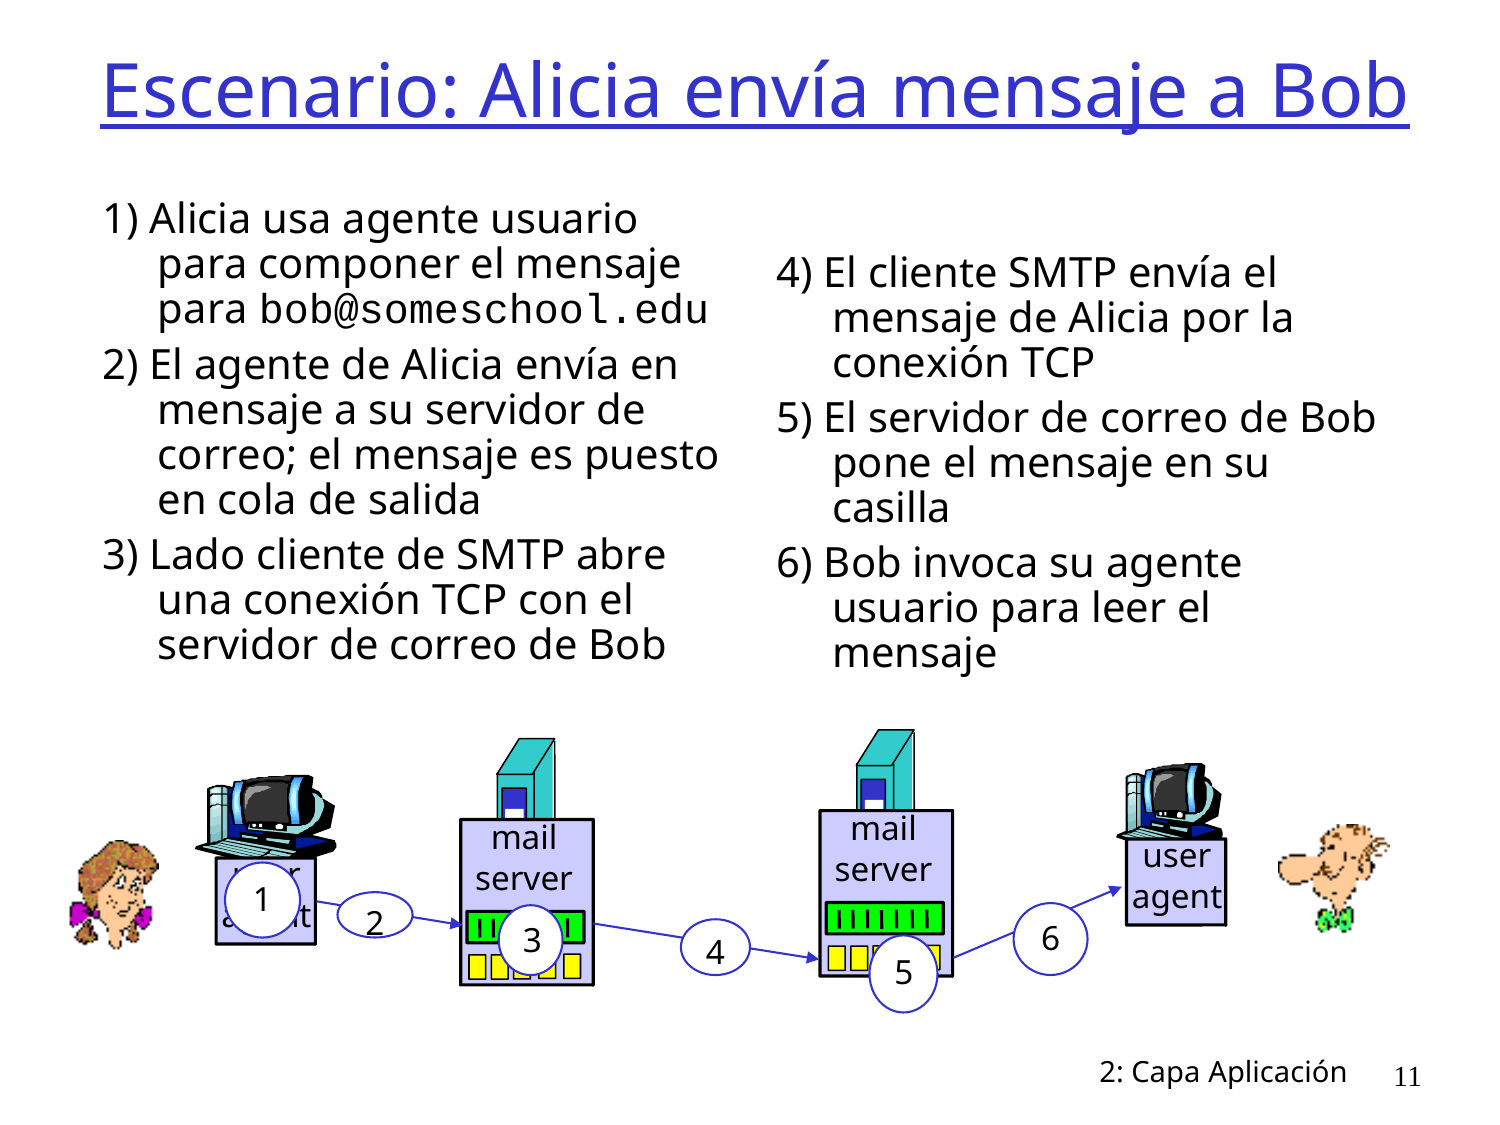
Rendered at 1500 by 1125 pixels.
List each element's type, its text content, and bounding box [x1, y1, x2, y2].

text_box Escenario: Alicia envía mensaje a Bob [85, 0, 1437, 188]
text_box 3 [508, 915, 554, 965]
text_box 2 [348, 898, 402, 931]
text_box [680, 919, 751, 976]
text_box [856, 729, 914, 804]
picture [66, 840, 159, 954]
text_box [349, 892, 401, 898]
text_box [496, 738, 555, 812]
picture [1278, 824, 1390, 938]
text_box 4) El cliente SMTP envía el mensaje de Alicia por la conexión TCP 5) El servidor de correo de Bob pone el mensaje en su casilla 6) Bob invoca su agente usuario para leer el mensaje [761, 243, 1401, 703]
text_box [225, 862, 301, 938]
text_box [880, 1002, 927, 1013]
text_box 1) Alicia usa agente usuario para componer el mensaje para bob@someschool.edu 2) El agente de Alicia envía en mensaje a su servidor de correo; el mensaje es puesto en cola de salida 3) Lado cliente de SMTP abre una conexión TCP con el servidor de correo de Bob [87, 190, 751, 719]
text_box [460, 819, 594, 985]
text_box [1025, 903, 1088, 976]
text_box mail server [819, 804, 948, 896]
text_box user agent [206, 850, 327, 942]
text_box 1 [236, 873, 290, 927]
text_box 4 [691, 927, 740, 967]
text_box 6 [1024, 913, 1077, 965]
text_box user agent [1116, 831, 1238, 923]
text_box [1013, 914, 1024, 965]
text_box [1125, 763, 1223, 831]
text_box [819, 810, 953, 1001]
text_box [337, 899, 413, 938]
text_box [194, 774, 337, 854]
text_box 5 [879, 946, 928, 1002]
text_box mail server [460, 812, 589, 905]
